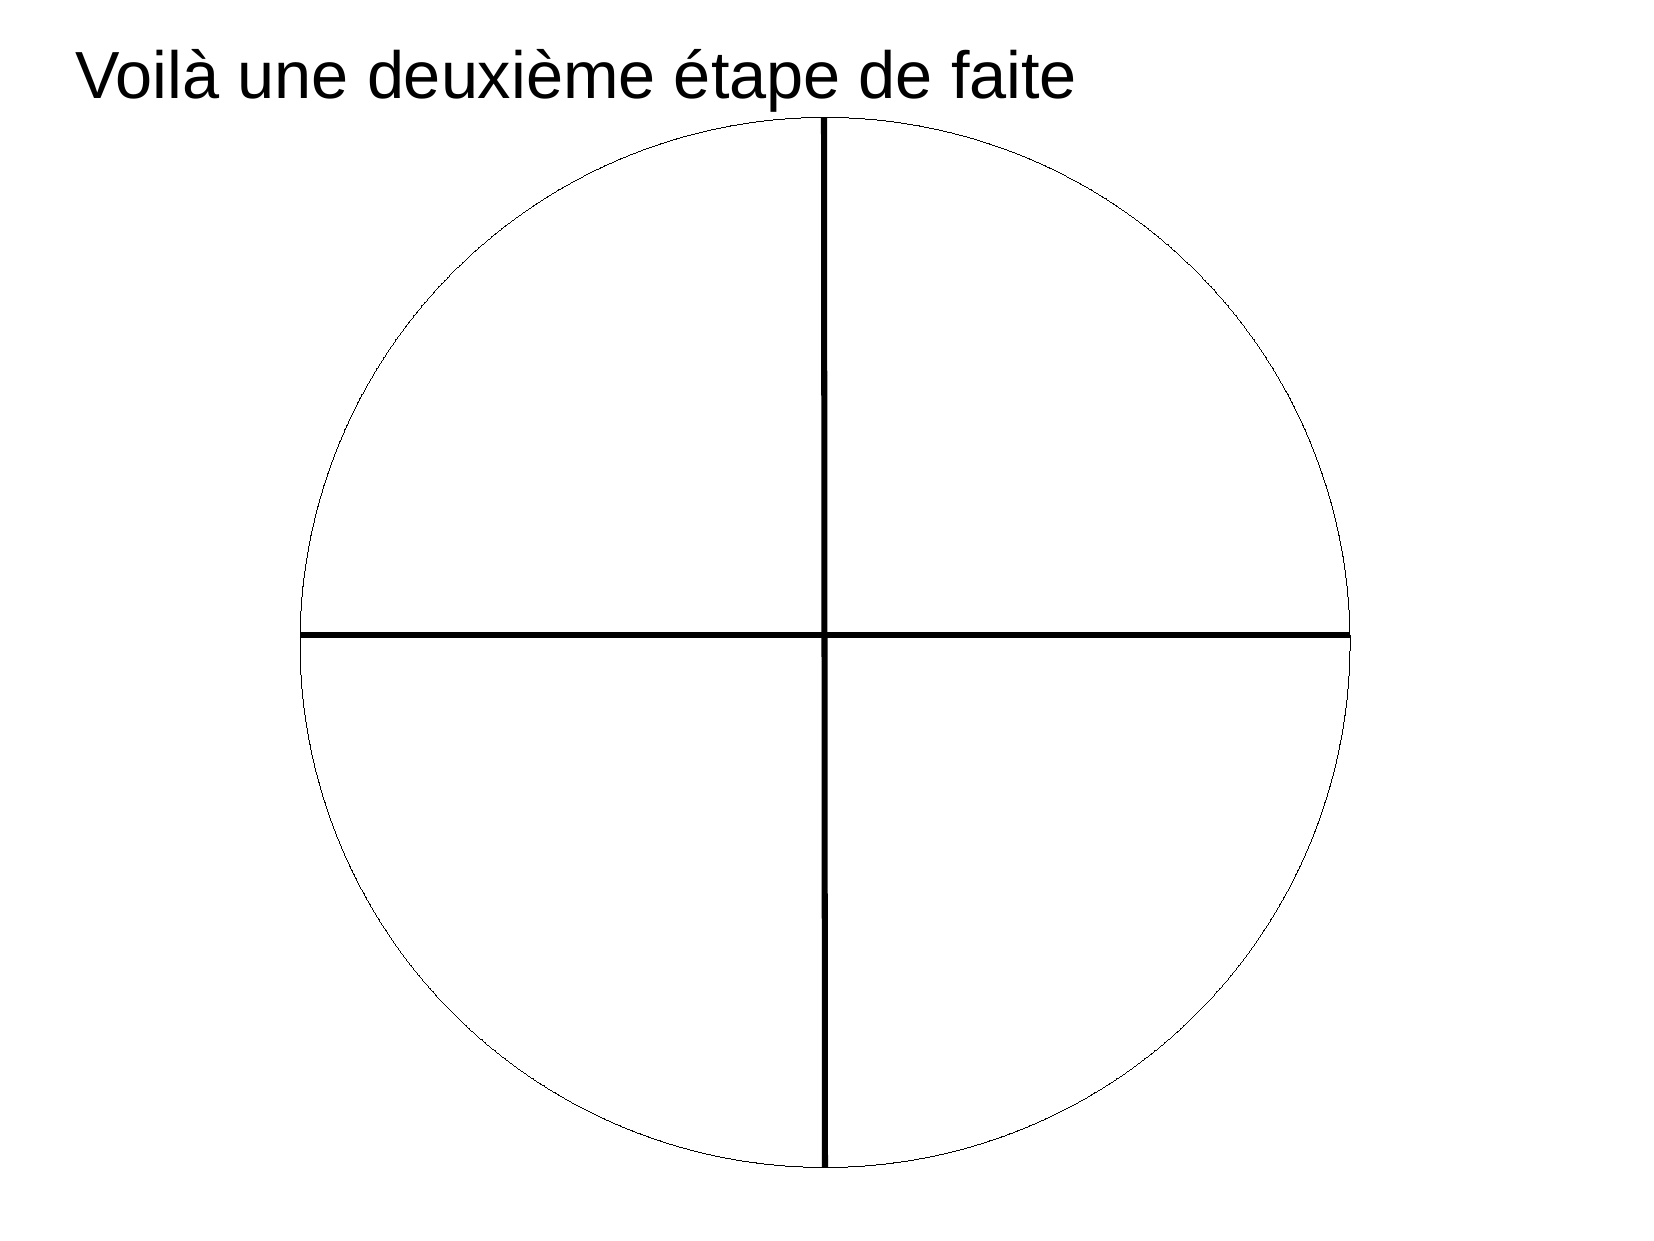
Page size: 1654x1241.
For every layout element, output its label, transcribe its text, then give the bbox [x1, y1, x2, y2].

title Voilà une deuxième étape de faite [75, 15, 1501, 136]
